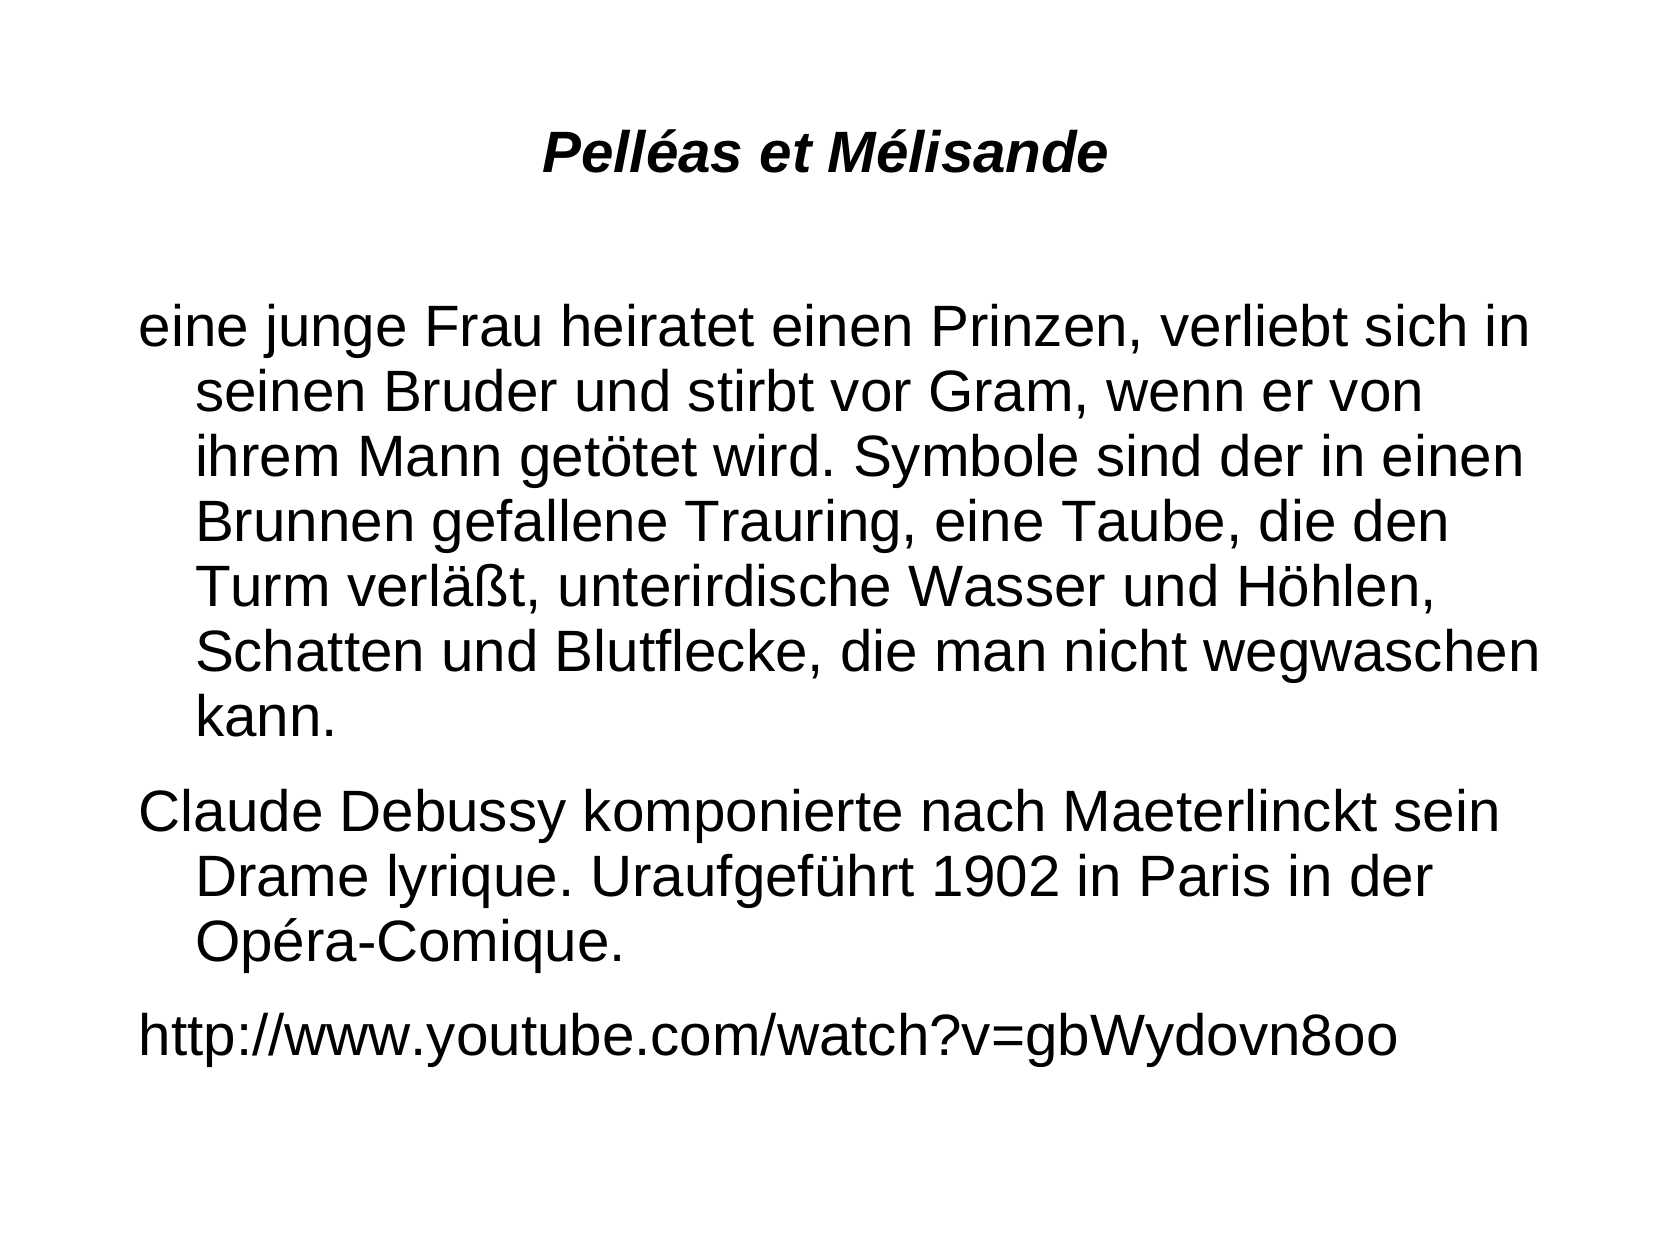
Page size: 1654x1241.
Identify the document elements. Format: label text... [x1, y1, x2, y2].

title Pelléas et Mélisande [82, 49, 1571, 257]
list eine junge Frau heiratet einen Prinzen, verliebt sich in seinen Bruder und stirbt vor Gram, wenn er von ihrem Mann getötet wird. Symbole sind der in einen Brunnen gefallene Trauring, eine Taube, die den Turm verläßt, unterirdische Wasser und Höhlen, Schatten und Blutflecke, die man nicht wegwaschen kann. Claude Debussy komponierte nach Maeterlinckt sein Drame lyrique. Uraufgeführt 1902 in Paris in der Opéra-Comique. http://www.youtube.com/watch?v=gbWydovn8oo [82, 290, 1571, 1109]
